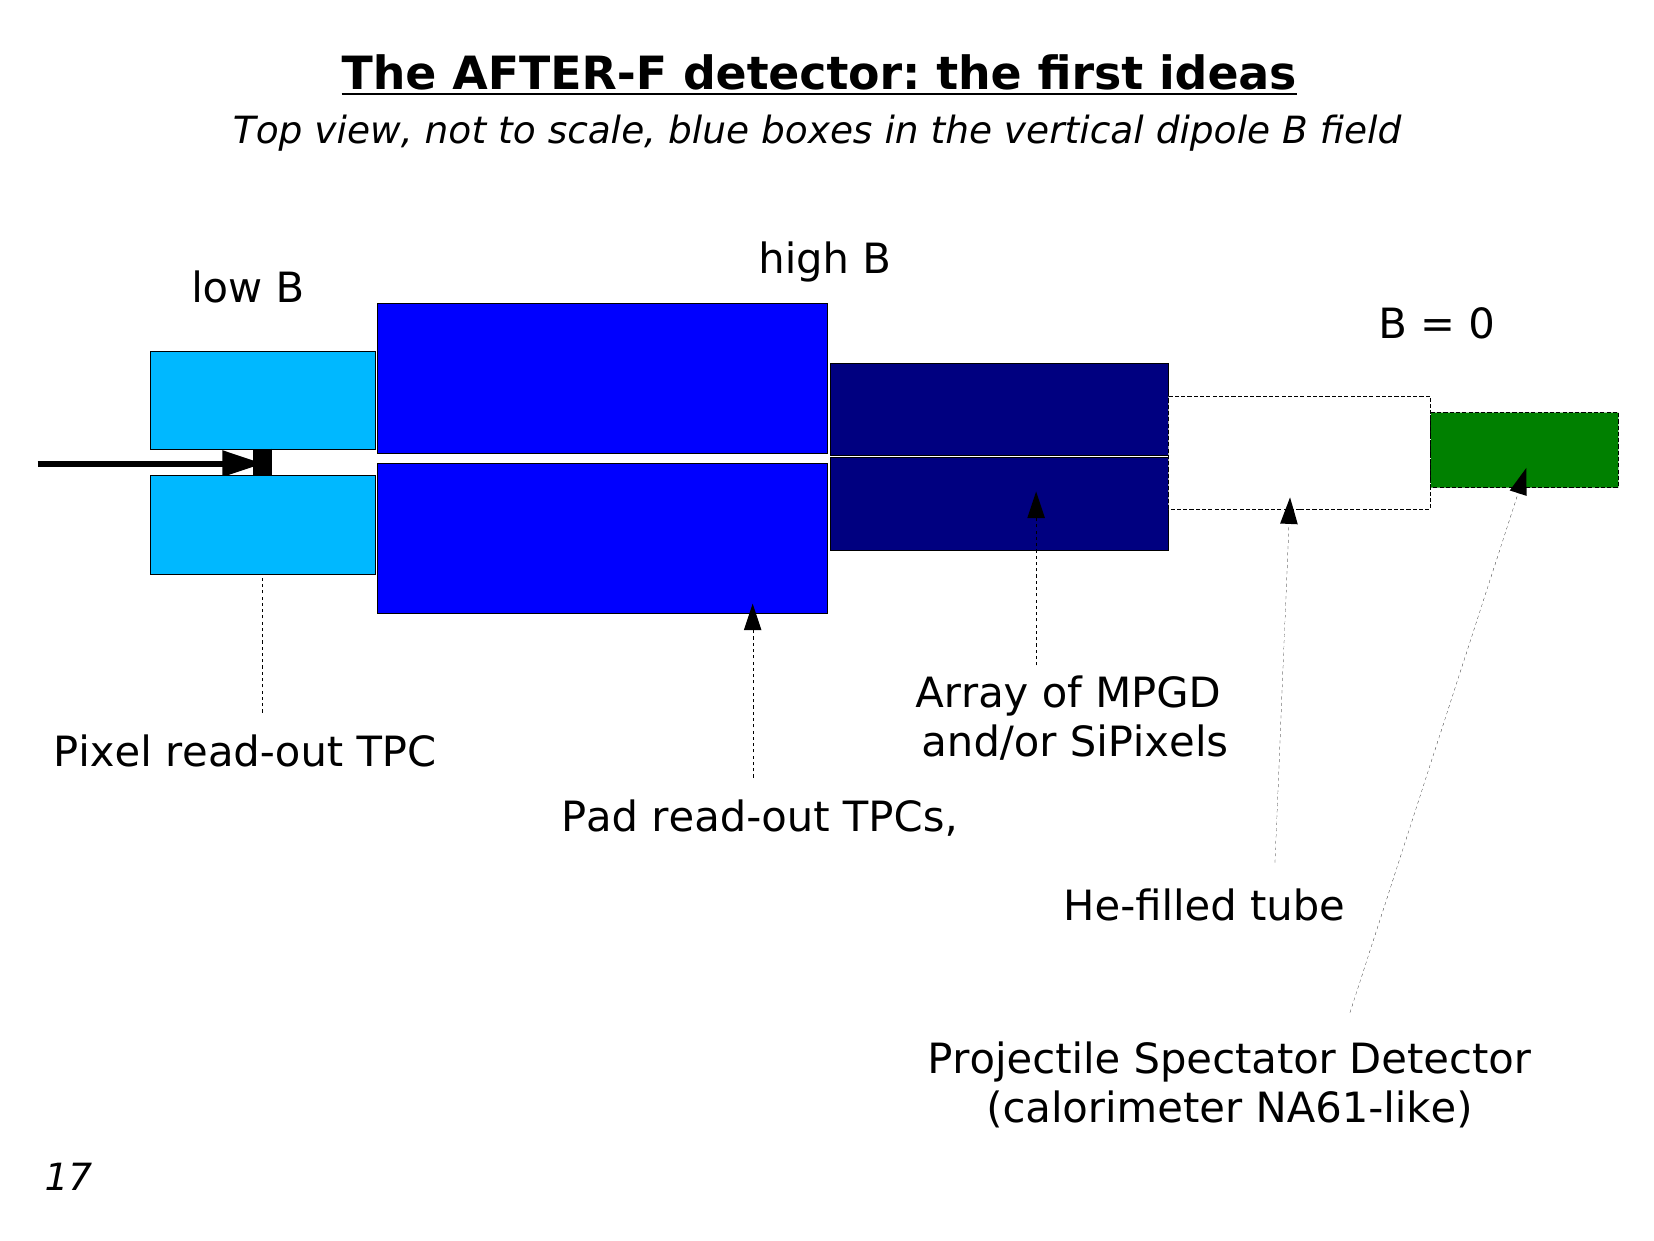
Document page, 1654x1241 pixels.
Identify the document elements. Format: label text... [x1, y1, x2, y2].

text_box Pixel read-out TPC [53, 727, 437, 777]
text_box Pad read-out TPCs, [561, 792, 959, 842]
text_box [150, 351, 376, 450]
text_box [377, 463, 828, 614]
text_box Array of MPGD and/or SiPixels [915, 668, 1235, 767]
text_box [830, 363, 1619, 551]
text_box He-filled tube [1063, 881, 1346, 931]
text_box [377, 303, 828, 454]
text_box high B [758, 234, 892, 284]
text_box B = 0 [1378, 299, 1496, 349]
text_box Top view, not to scale, blue boxes in the vertical dipole B field [232, 108, 1415, 153]
text_box [150, 475, 376, 575]
text_box low B [191, 264, 305, 313]
text_box Projectile Spectator Detector (calorimeter NA61-like) [927, 1035, 1532, 1133]
text_box The AFTER-F detector: the first ideas [341, 47, 1299, 101]
